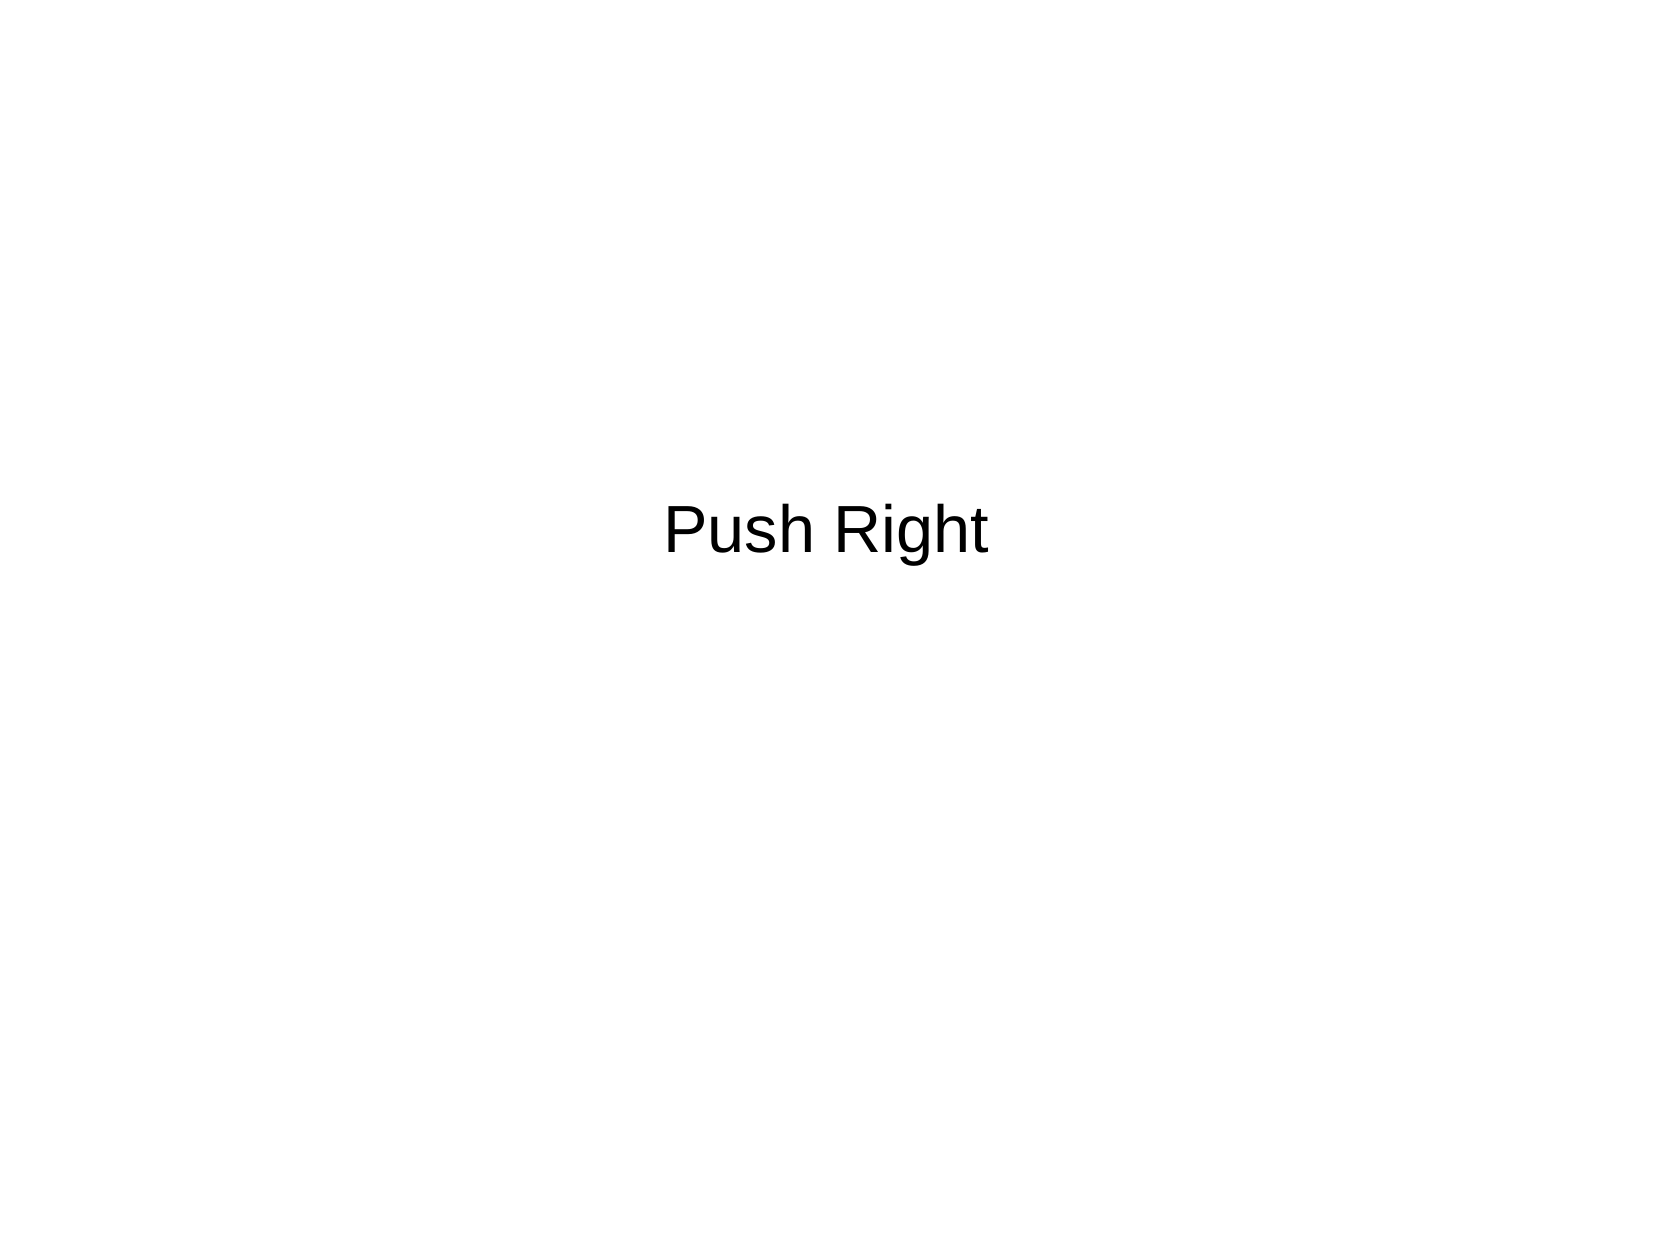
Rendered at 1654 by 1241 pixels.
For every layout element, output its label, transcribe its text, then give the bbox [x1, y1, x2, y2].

subtitle Push Right [82, 49, 1571, 1010]
